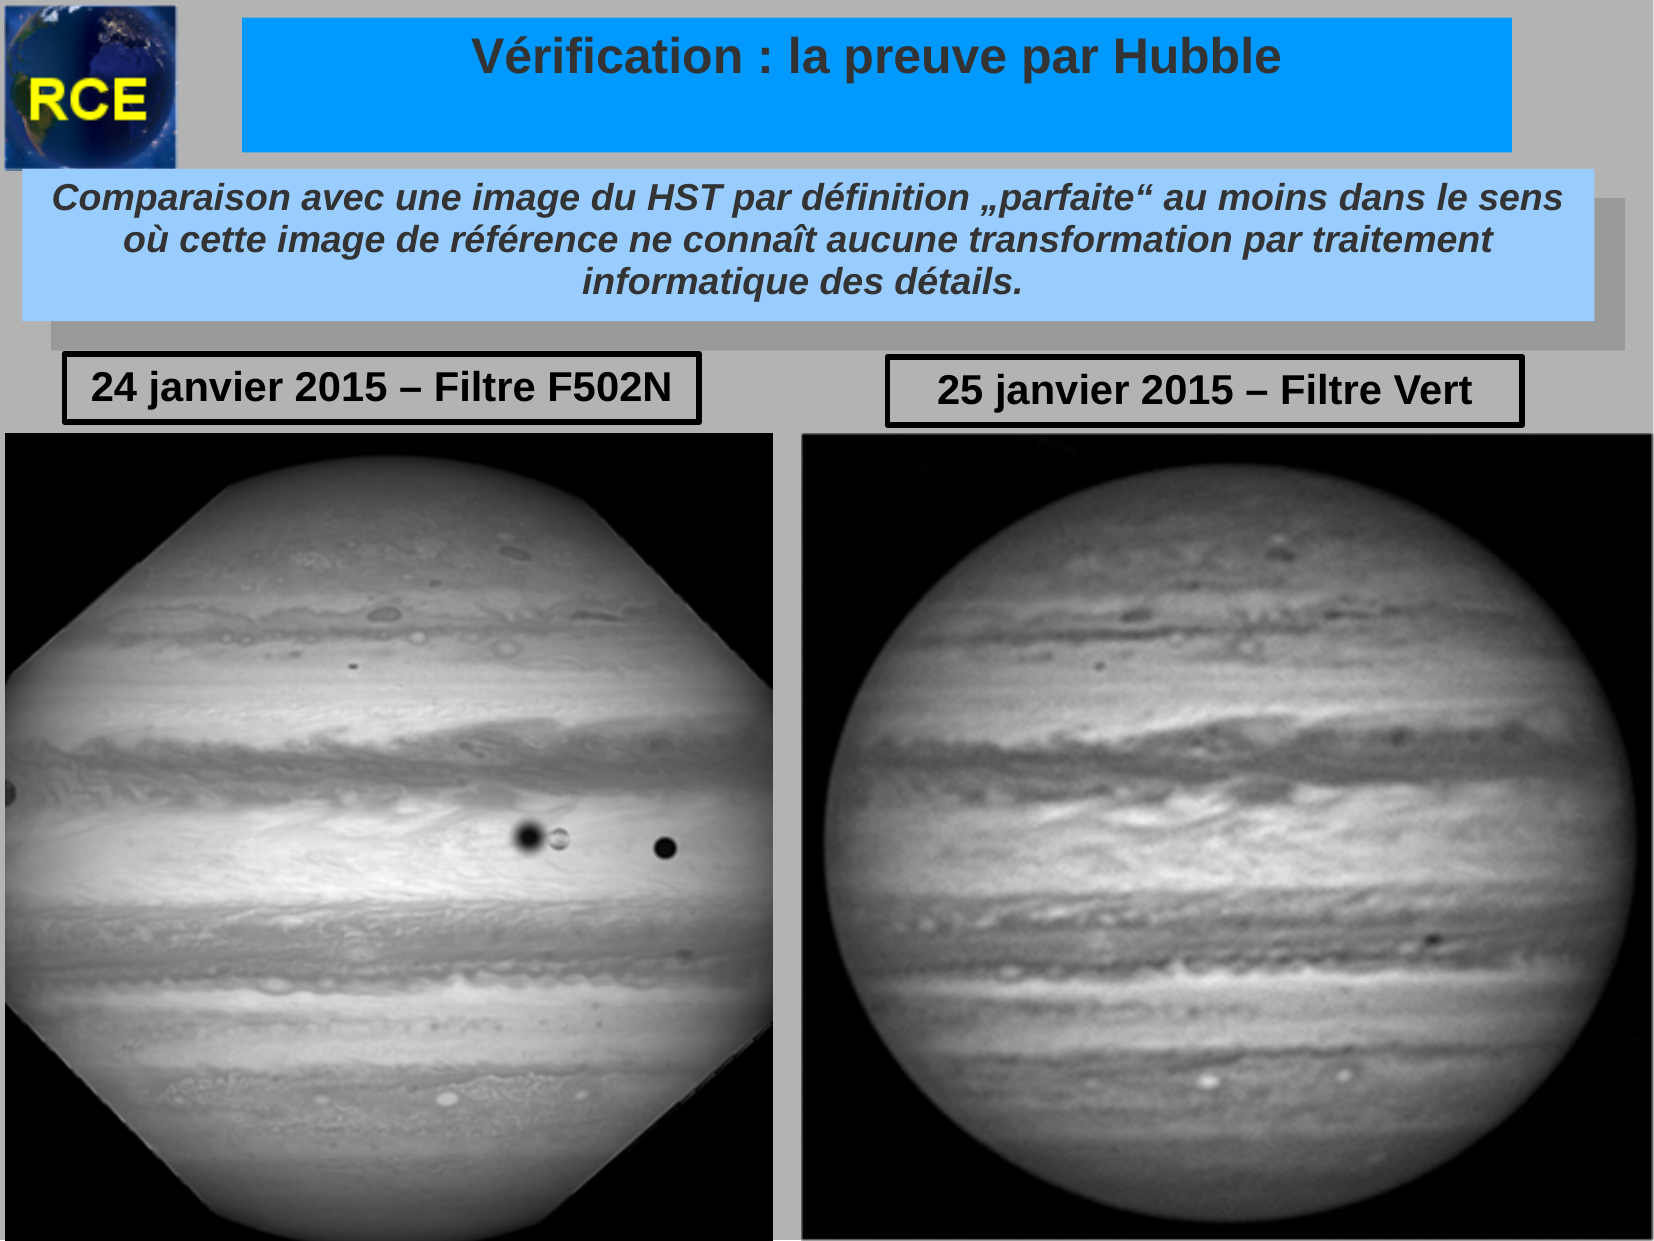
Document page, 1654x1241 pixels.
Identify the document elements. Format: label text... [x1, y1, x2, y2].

text_box 24 janvier 2015 – Filtre F502N [64, 353, 700, 422]
picture [801, 433, 1654, 1241]
text_box Vérification : la preuve par Hubble [242, 17, 1512, 153]
text_box Comparaison avec une image du HST par définition „parfaite“ au moins dans le sens où cette image de référence ne connaît aucune transformation par traitement informatique des détails. [22, 168, 1595, 322]
picture [5, 433, 773, 1241]
text_box 25 janvier 2015 – Filtre Vert [887, 356, 1523, 425]
picture [4, 5, 178, 171]
